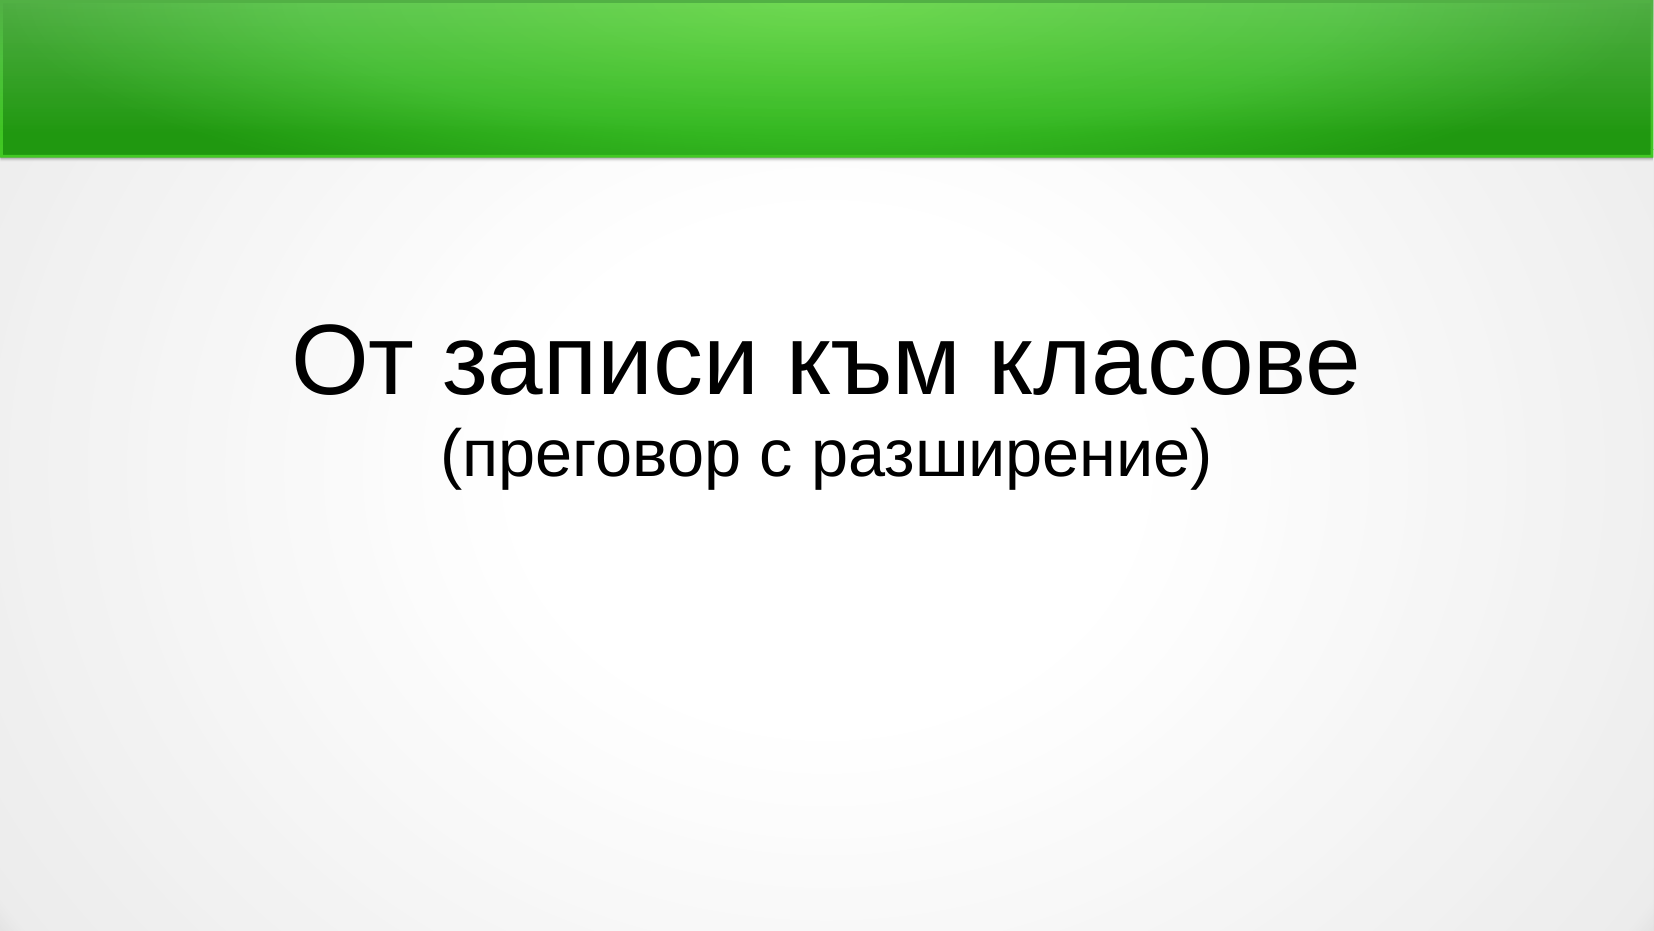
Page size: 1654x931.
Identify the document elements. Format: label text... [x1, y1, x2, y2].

subtitle От записи към класове (преговор с разширение) [82, 37, 1571, 758]
